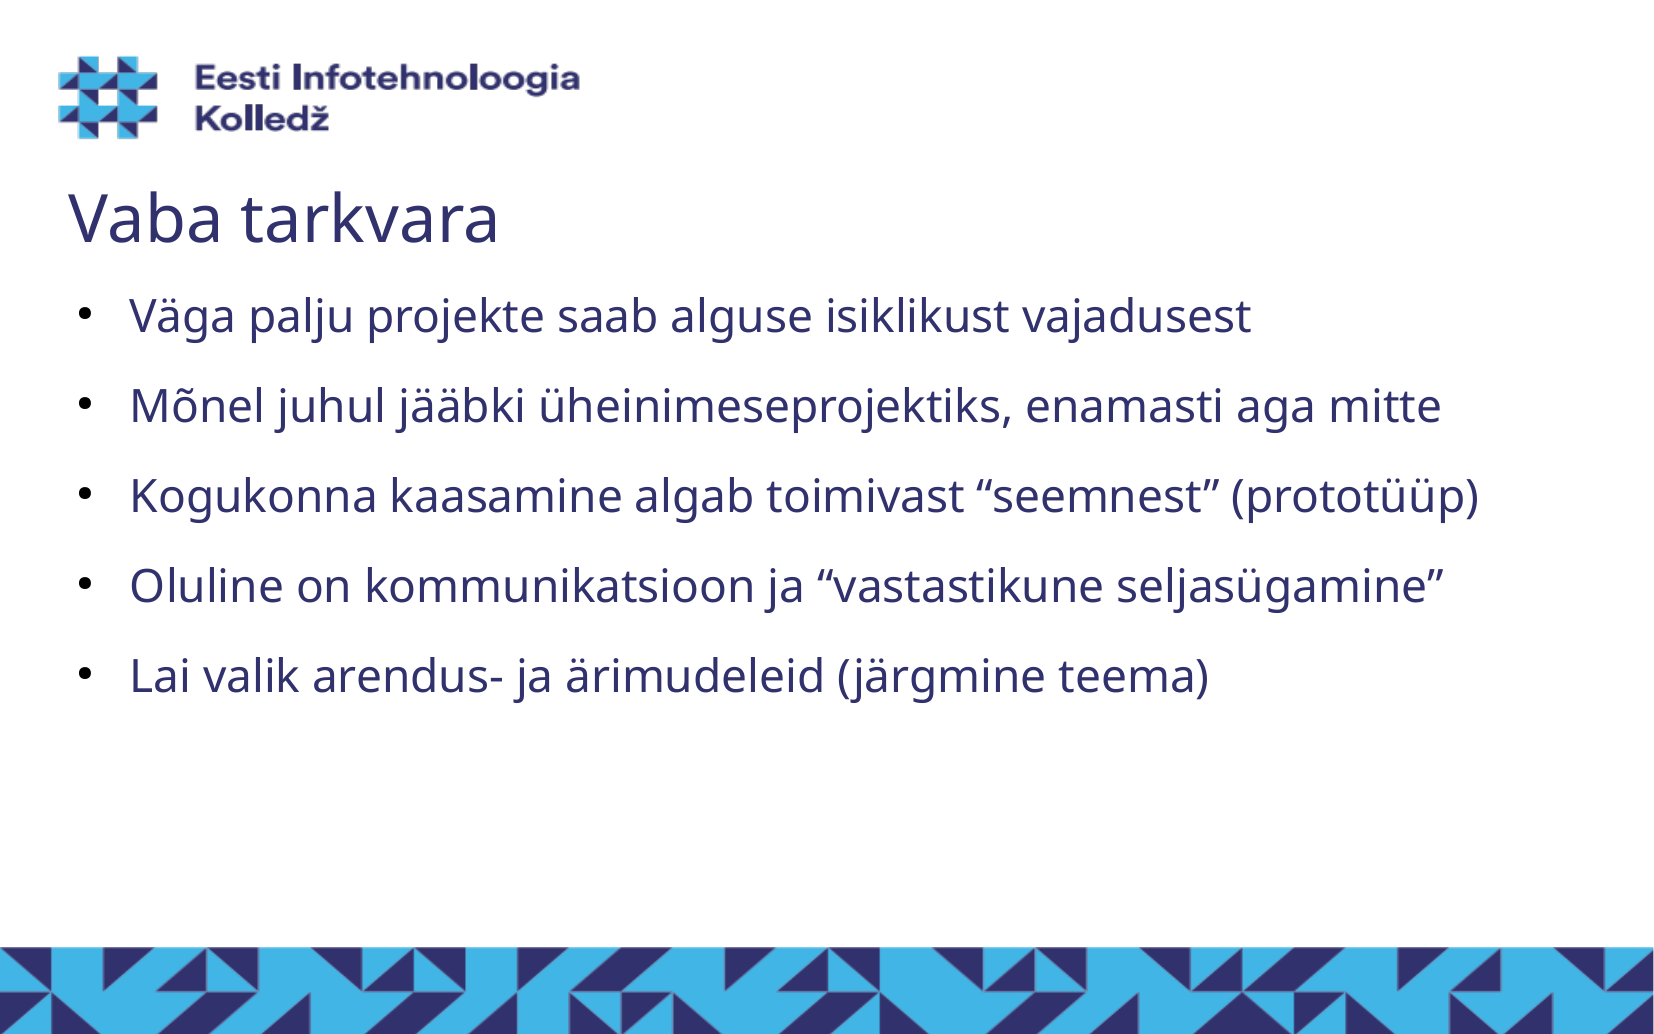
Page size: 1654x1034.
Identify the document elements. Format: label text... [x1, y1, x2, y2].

list Väga palju projekte saab alguse isiklikust vajadusest Mõnel juhul jääbki üheinimeseprojektiks, enamasti aga mitte Kogukonna kaasamine algab toimivast “seemnest” (prototüüp) Oluline on kommunikatsioon ja “vastastikune seljasügamine” Lai valik arendus- ja ärimudeleid (järgmine teema) [59, 283, 1595, 936]
title Vaba tarkvara [68, 147, 1536, 283]
